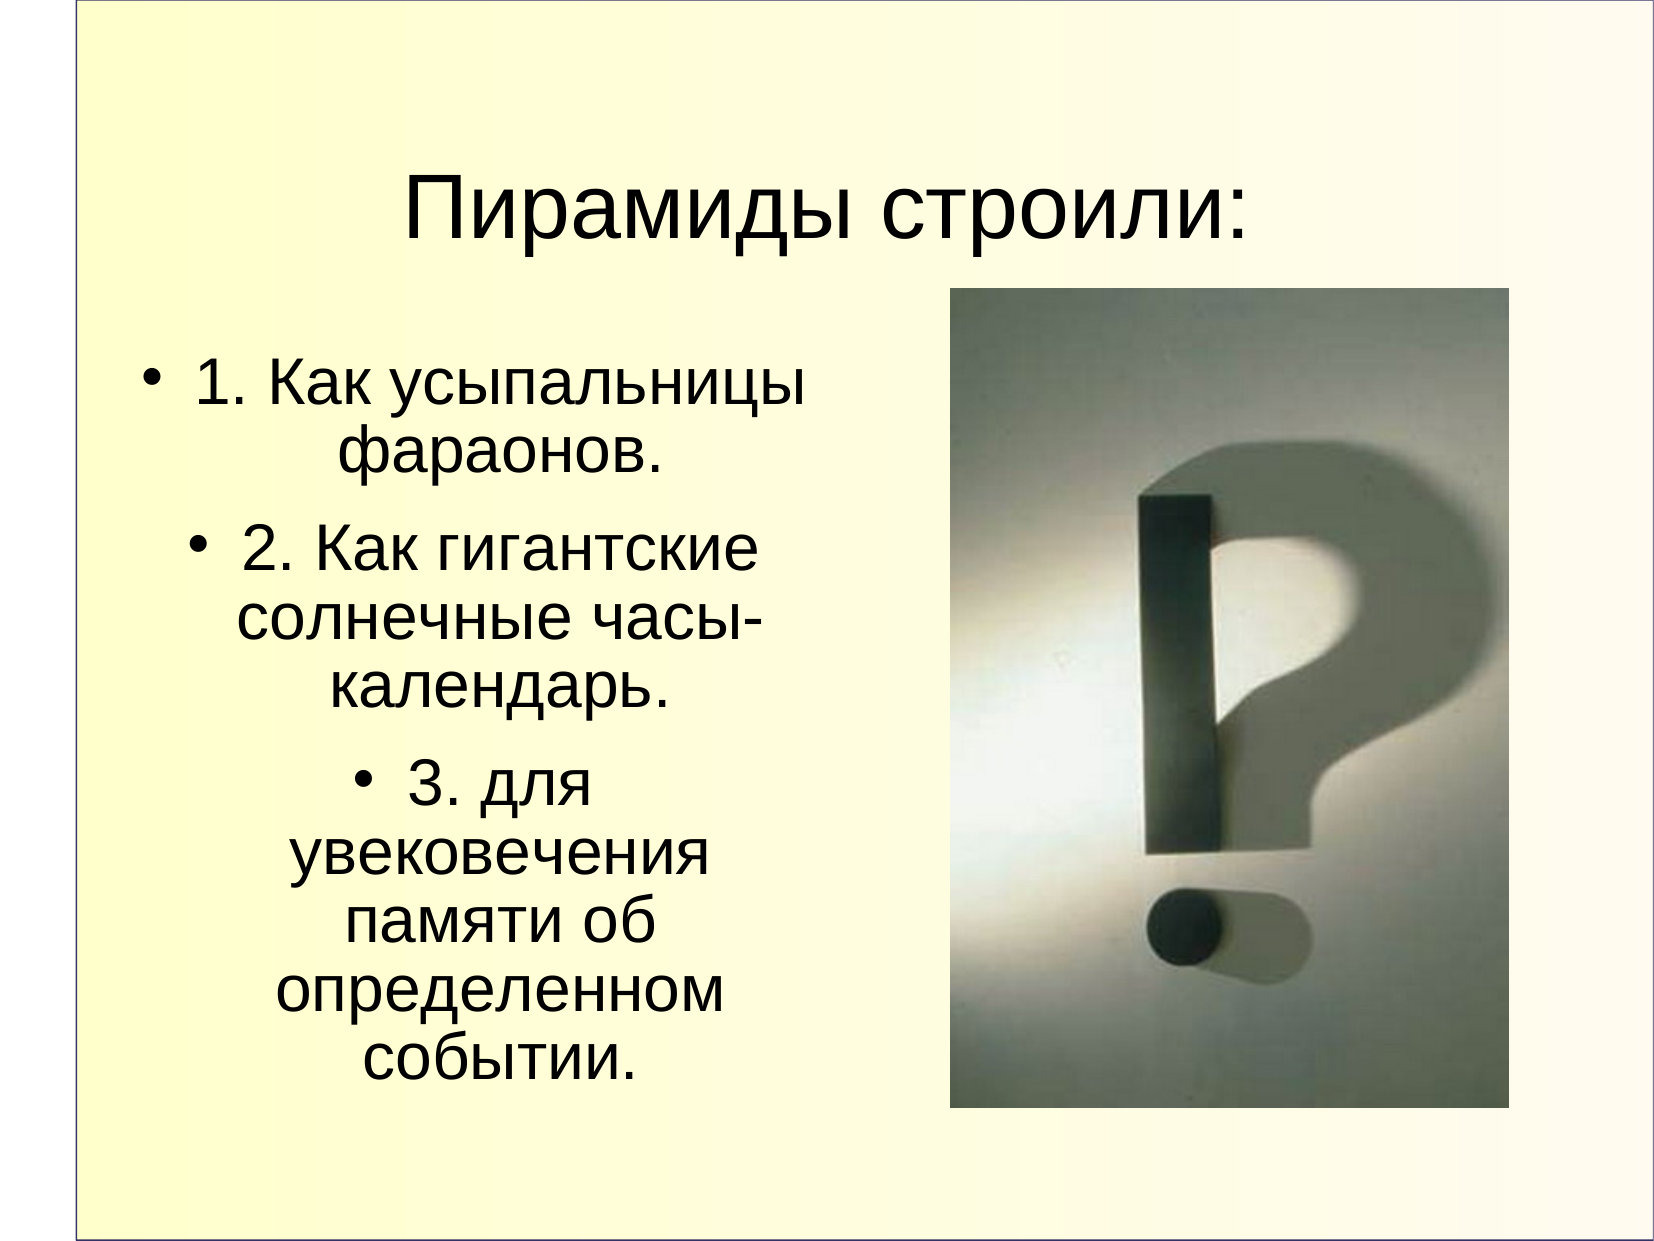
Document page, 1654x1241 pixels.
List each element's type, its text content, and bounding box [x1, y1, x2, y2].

picture [950, 288, 1509, 1108]
title Пирамиды строили: [121, 102, 1534, 310]
list 1. Как усыпальницы фараонов. 2. Как гигантские солнечные часы- календарь. 3. для увековечения памяти об определенном событии. [121, 344, 811, 1164]
